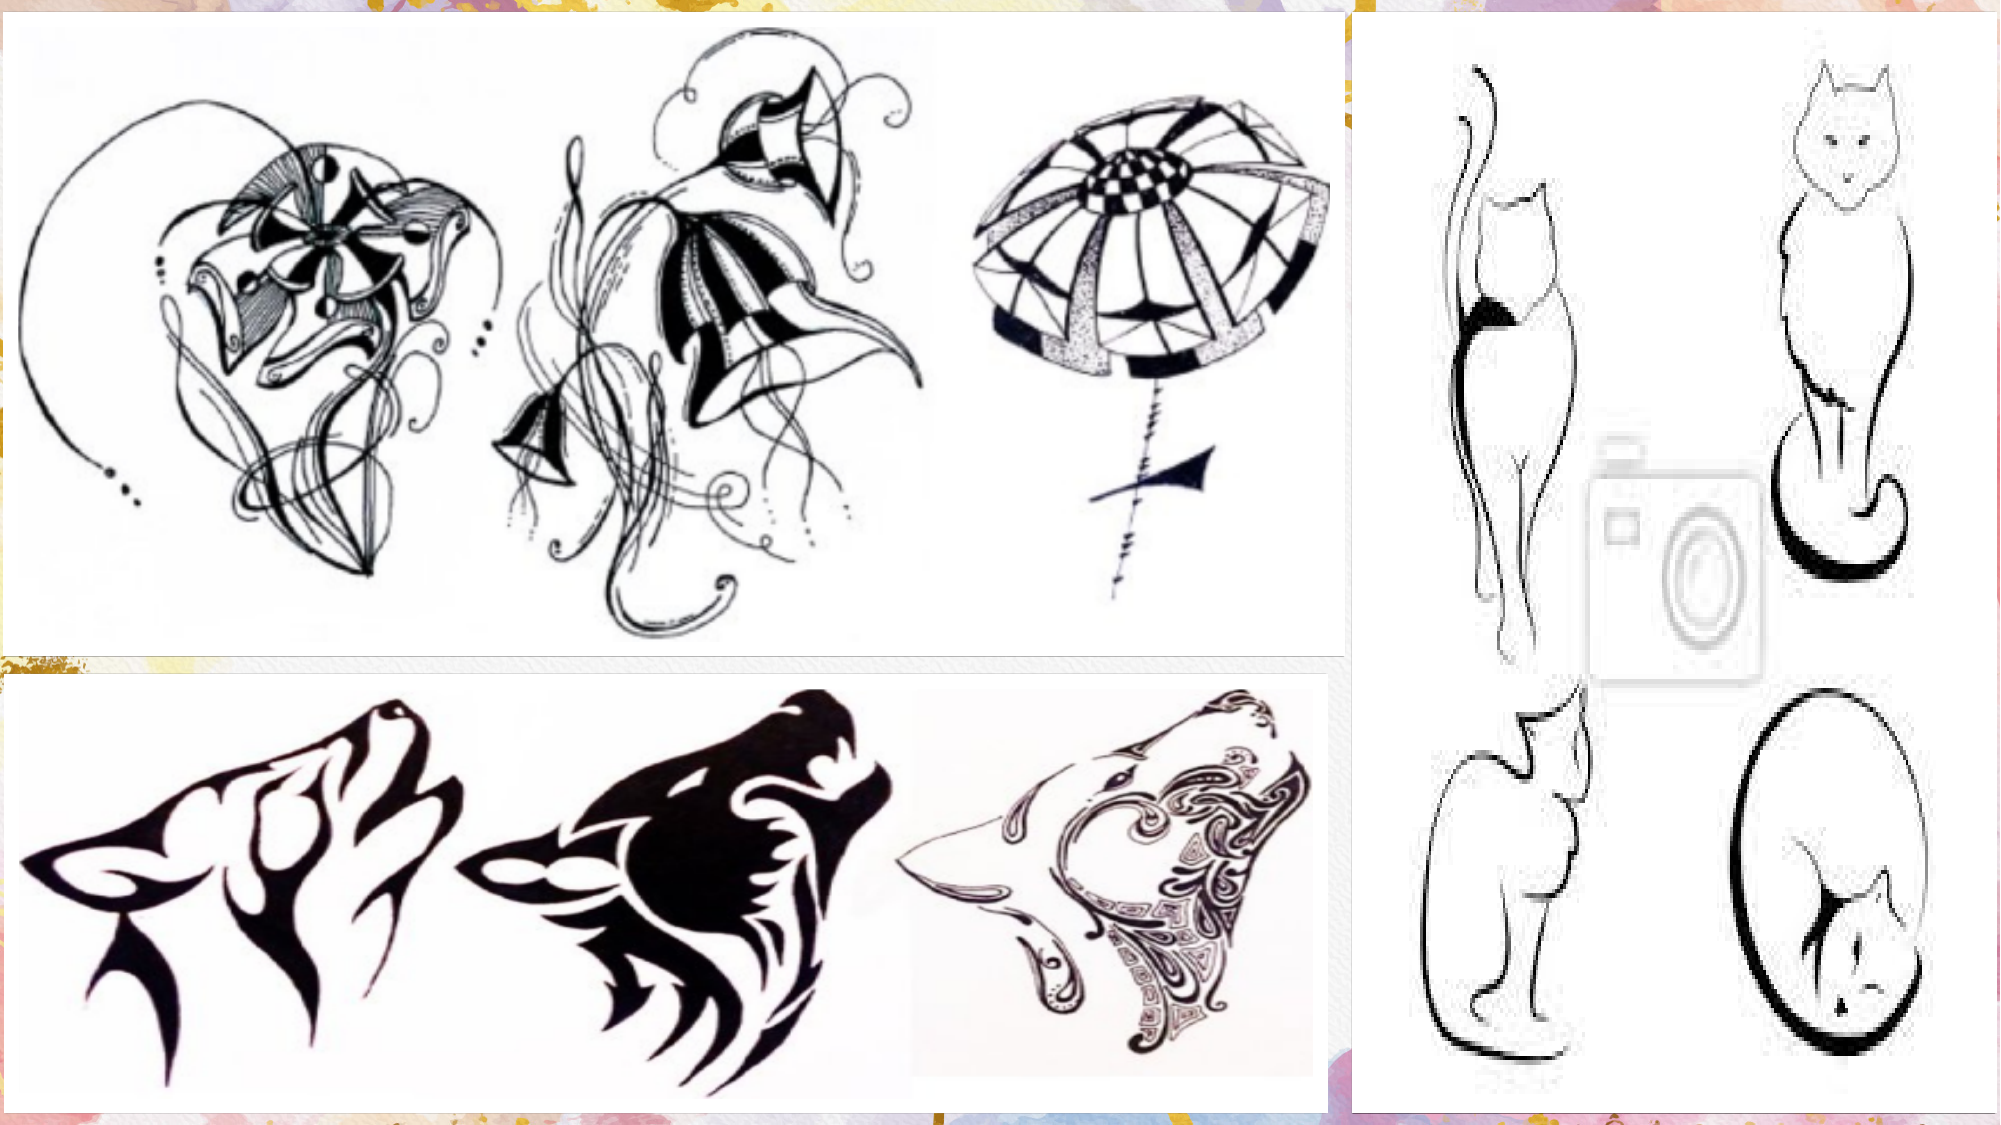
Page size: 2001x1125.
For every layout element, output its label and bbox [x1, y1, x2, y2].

picture [17, 26, 1331, 642]
picture [18, 688, 1314, 1099]
picture [1366, 26, 1983, 1099]
